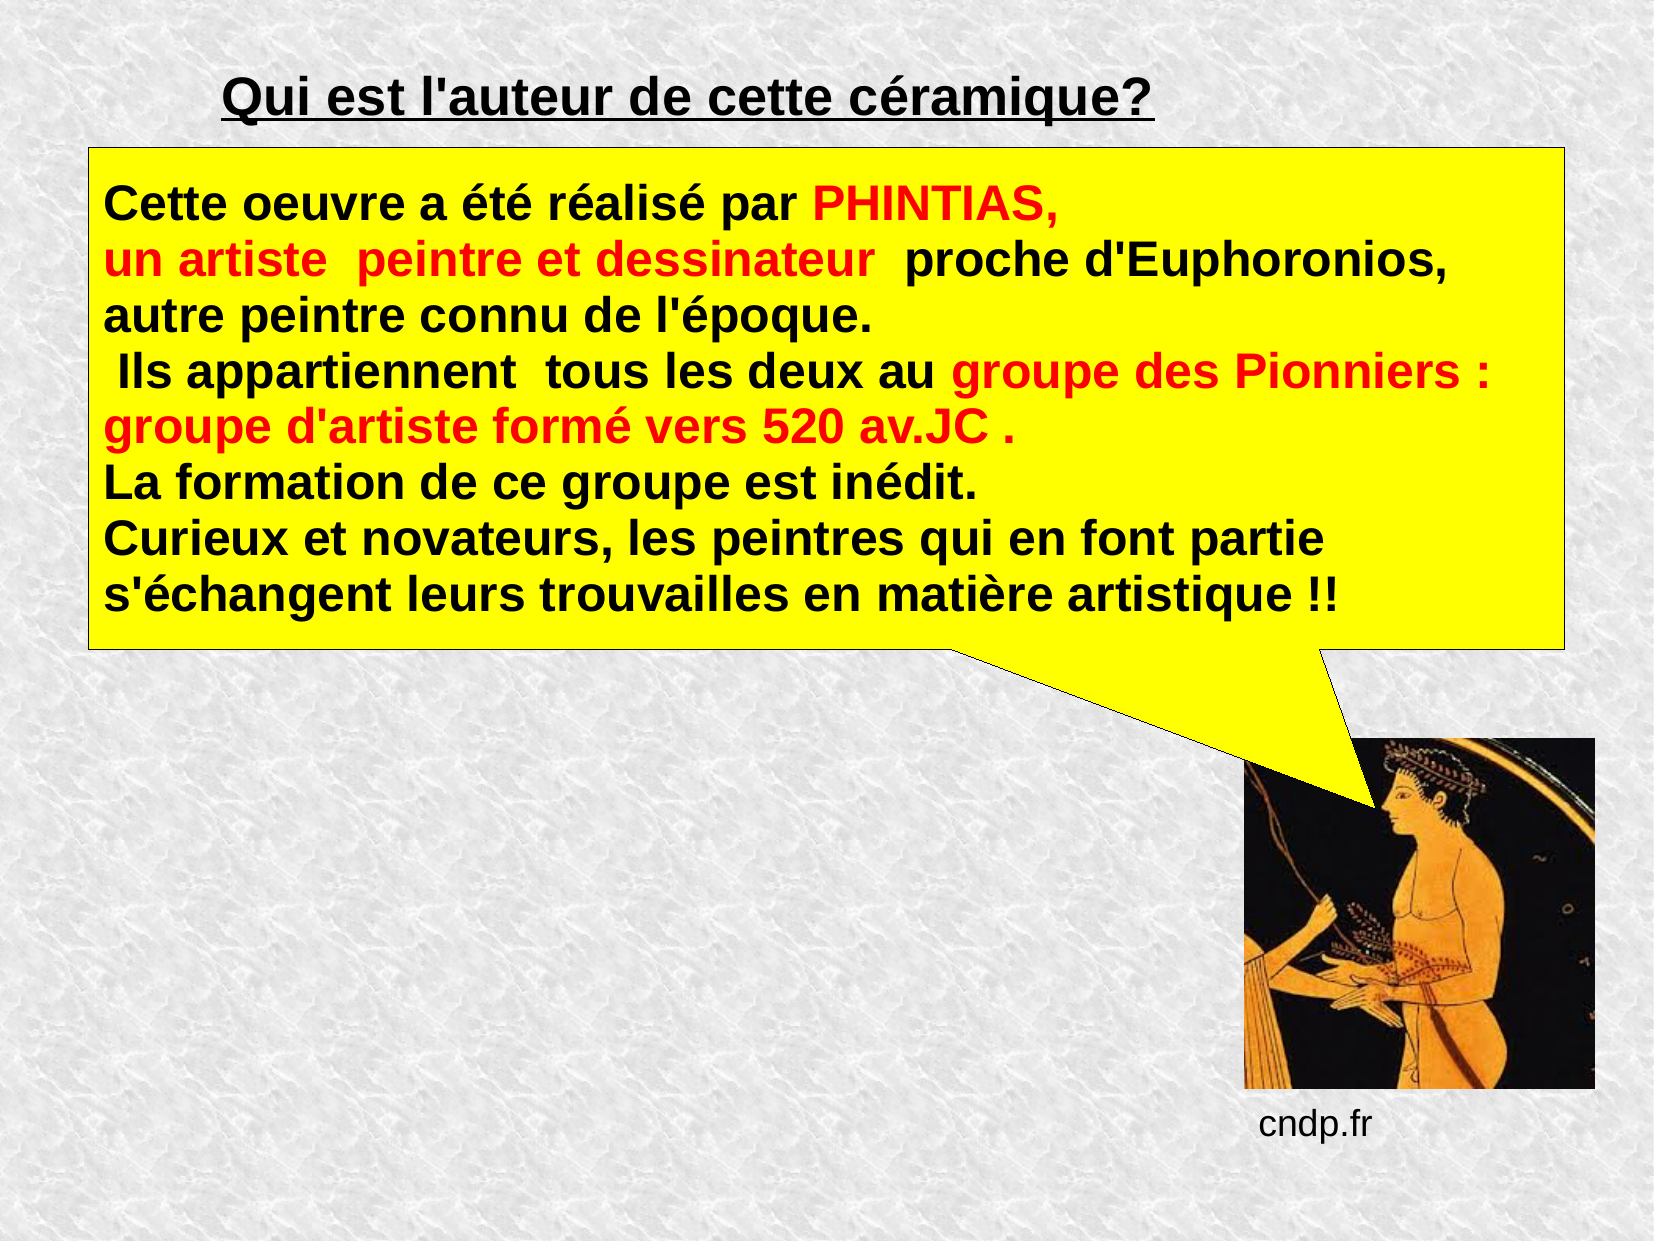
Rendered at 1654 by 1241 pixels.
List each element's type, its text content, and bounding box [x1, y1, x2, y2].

text_box Qui est l'auteur de cette céramique? [206, 59, 1329, 136]
picture [0, 0, 1654, 1241]
text_box cndp.fr [1243, 1094, 1388, 1152]
text_box Cette oeuvre a été réalisé par PHINTIAS, un artiste peintre et dessinateur proche d'Euphoronios, autre peintre connu de l'époque. Ils appartiennent tous les deux au groupe des Pionniers : groupe d'artiste formé vers 520 av.JC . La formation de ce groupe est inédit. Curieux et novateurs, les peintres qui en font partie s'échangent leurs trouvailles en matière artistique !! [88, 147, 1565, 810]
